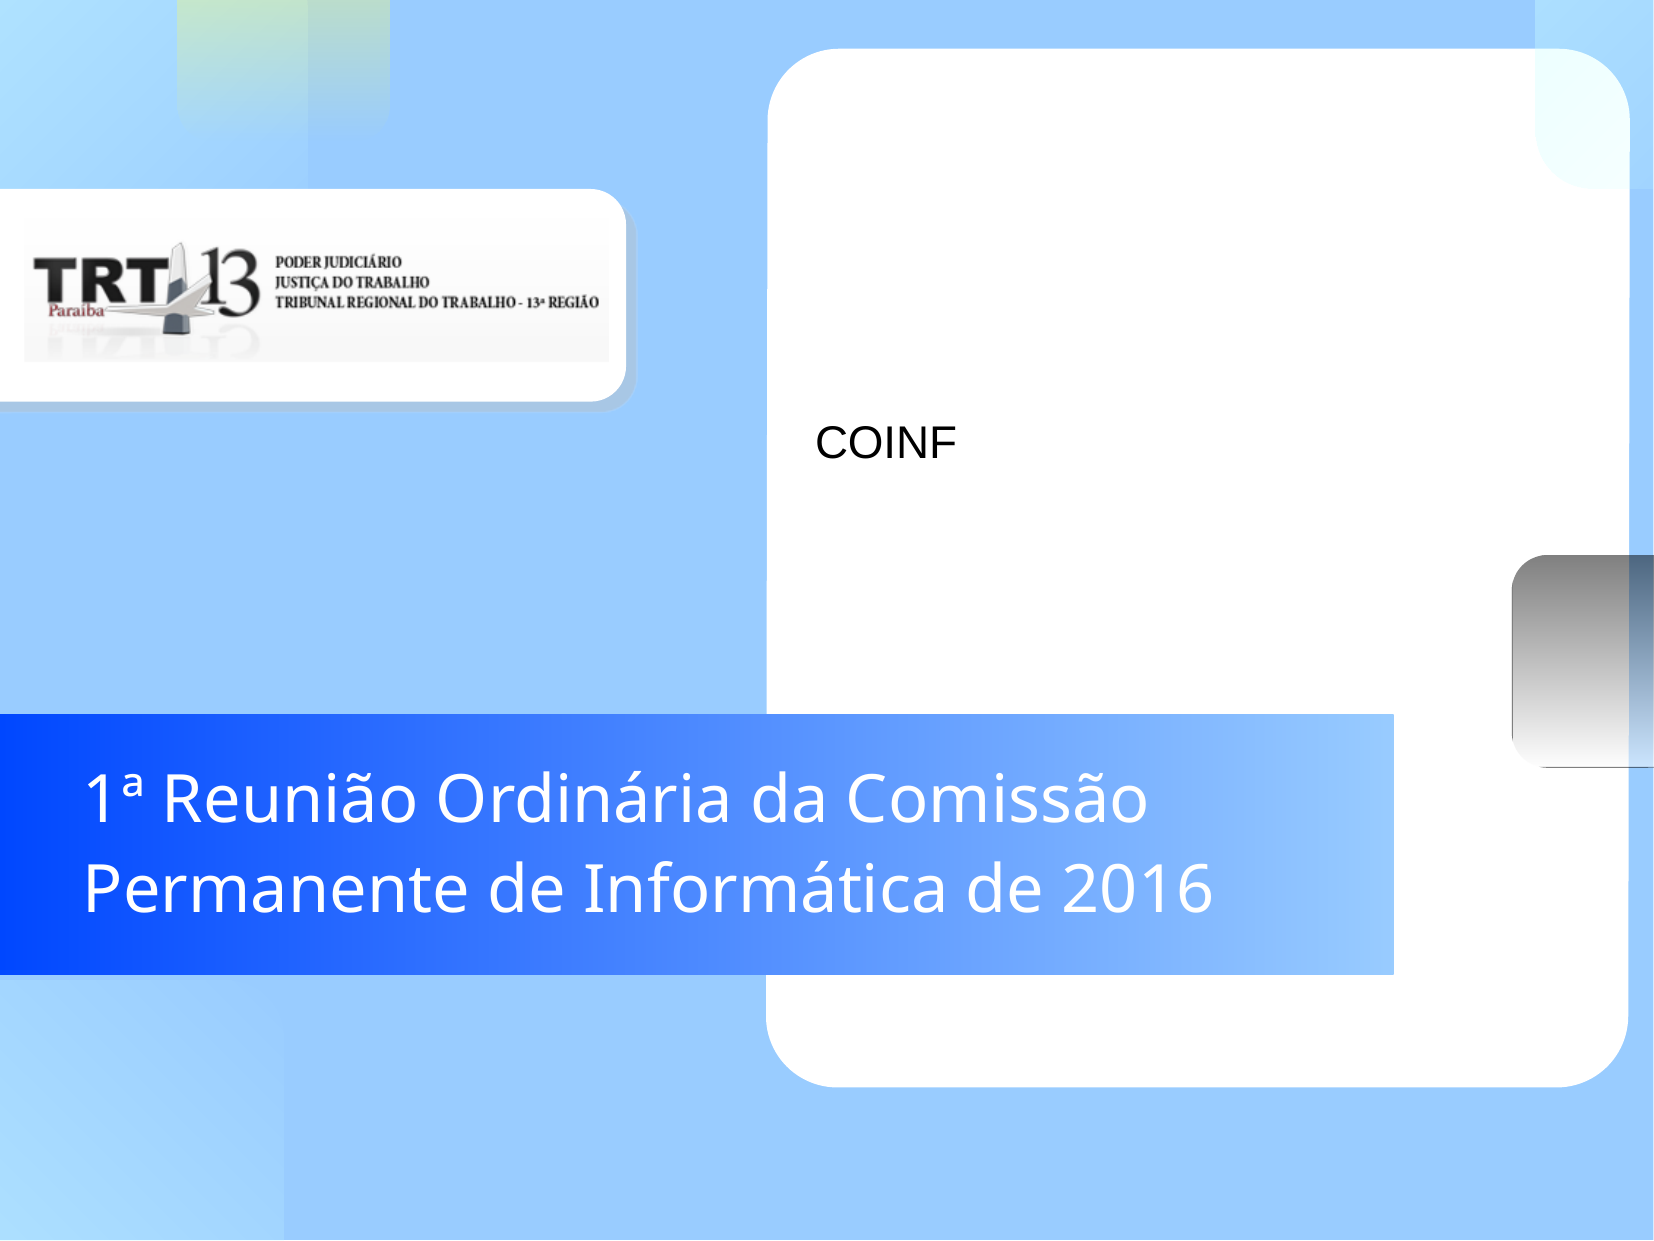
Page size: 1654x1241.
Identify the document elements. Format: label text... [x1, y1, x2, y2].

title 1ª Reunião Ordinária da Comissão Permanente de Informática de 2016 [82, 734, 1312, 949]
subtitle COINF [814, 318, 1571, 566]
picture [23, 218, 609, 365]
